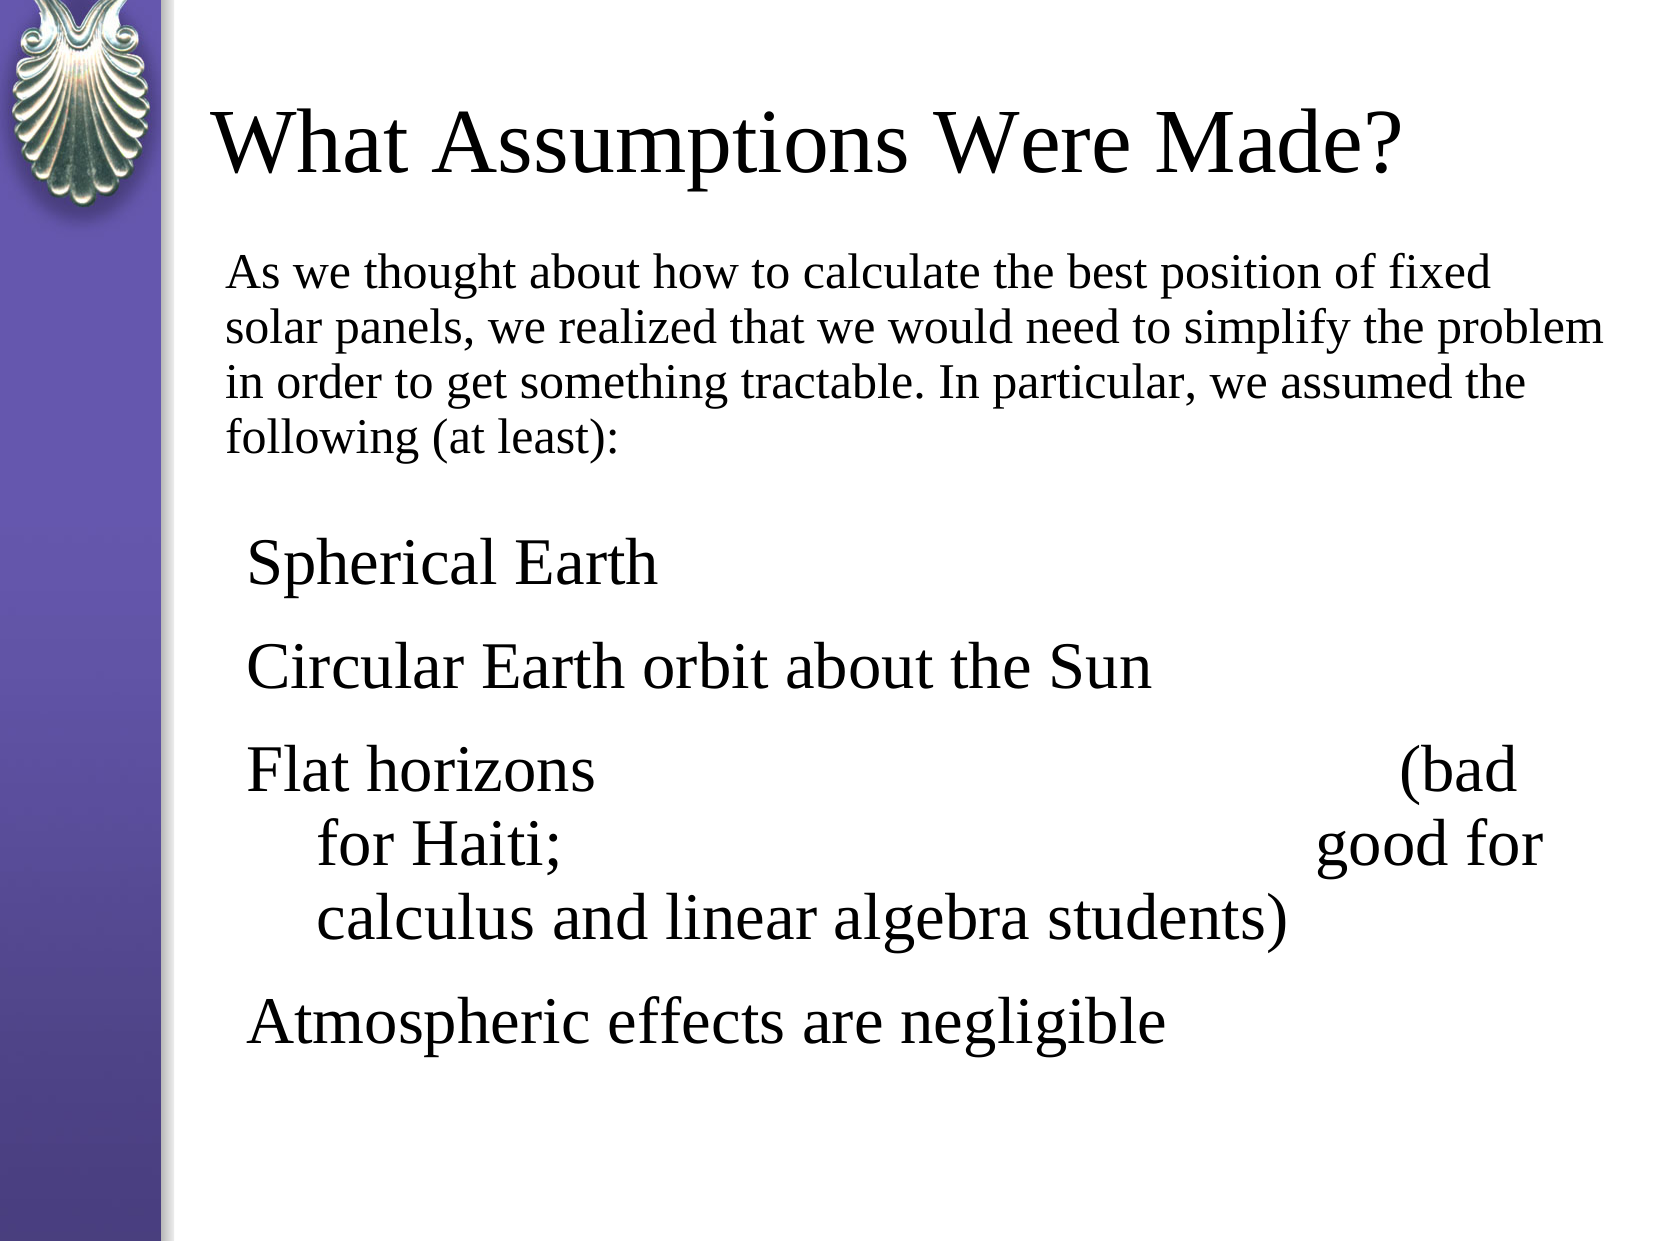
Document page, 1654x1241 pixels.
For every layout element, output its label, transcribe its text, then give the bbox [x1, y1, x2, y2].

title What Assumptions Were Made? [210, 37, 1623, 246]
list Spherical Earth Circular Earth orbit about the Sun Flat horizons (bad for Haiti; good for calculus and linear algebra students) Atmospheric effects are negligible [225, 526, 1576, 1126]
picture [0, 0, 161, 1241]
text_box As we thought about how to calculate the best position of fixed solar panels, we realized that we would need to simplify the problem in order to get something tractable. In particular, we assumed the following (at least): [225, 243, 1604, 526]
